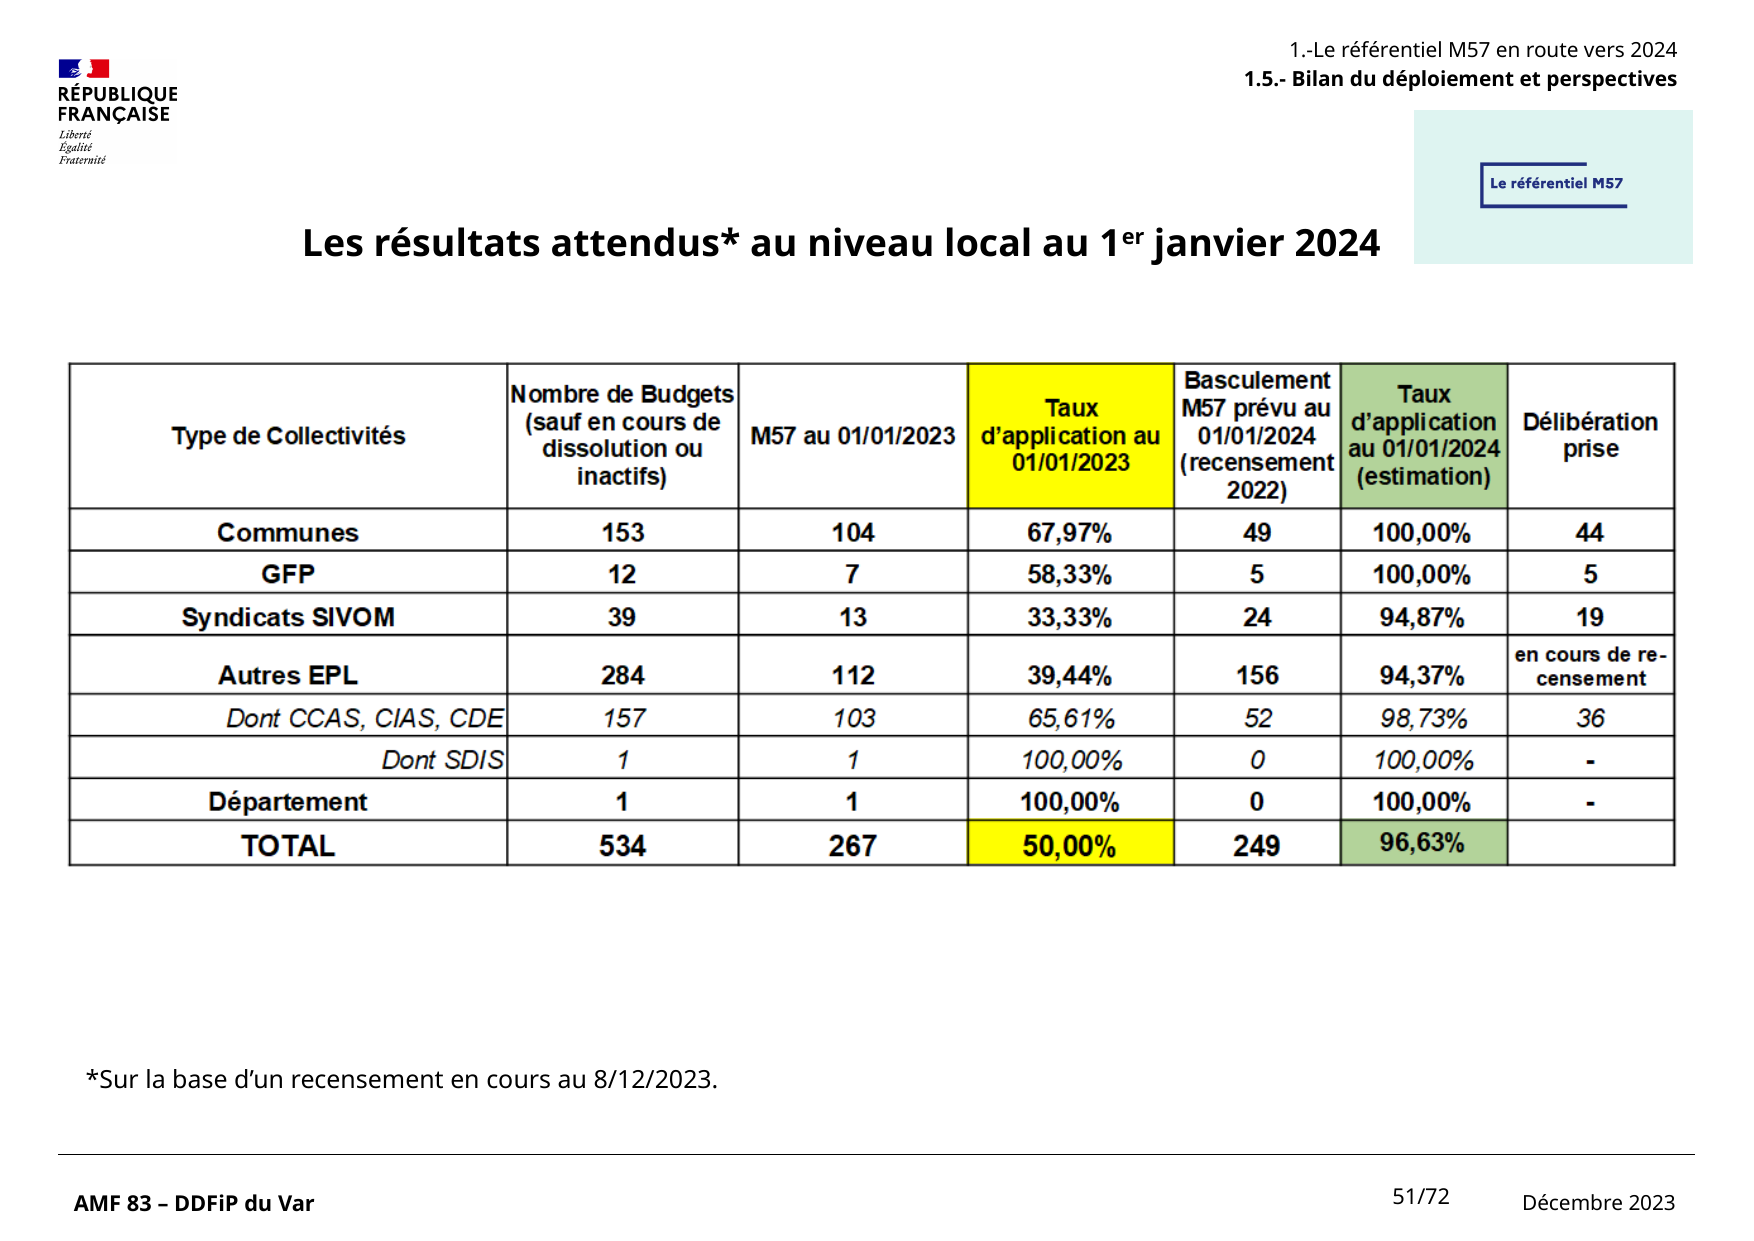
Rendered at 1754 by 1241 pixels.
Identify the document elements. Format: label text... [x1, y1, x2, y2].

picture [59, 356, 1683, 875]
picture [1414, 111, 1693, 264]
picture [58, 59, 177, 164]
text_box 1.-Le référentiel M57 en route vers 2024 1.5.- Bilan du déploiement et perspectives [223, 28, 1693, 111]
text_box *Sur la base d’un recensement en cours au 8/12/2023. [70, 1008, 1520, 1105]
text_box Les résultats attendus* au niveau local au 1er janvier 2024 [287, 163, 1737, 266]
